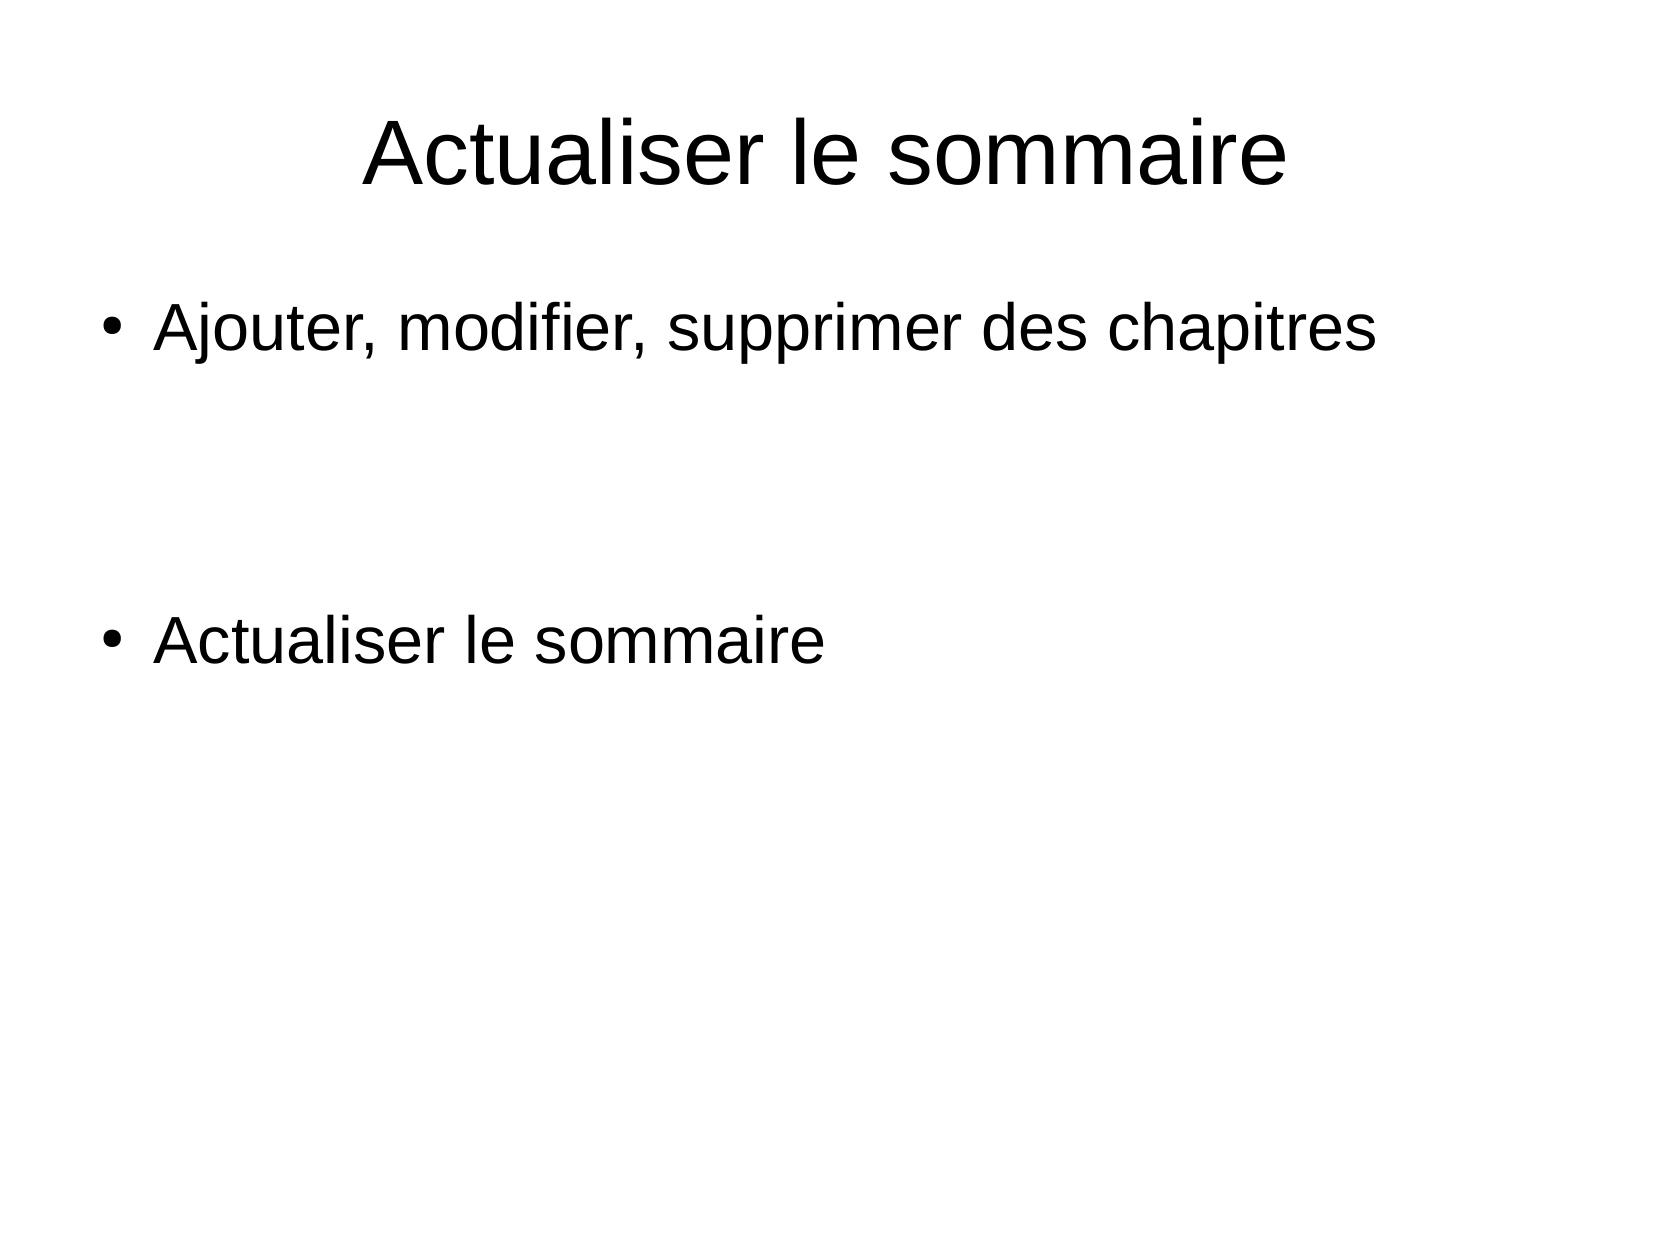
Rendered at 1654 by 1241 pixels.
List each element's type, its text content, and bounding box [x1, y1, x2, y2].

title Actualiser le sommaire [82, 49, 1571, 257]
list Ajouter, modifier, supprimer des chapitres Actualiser le sommaire [82, 290, 1571, 1010]
